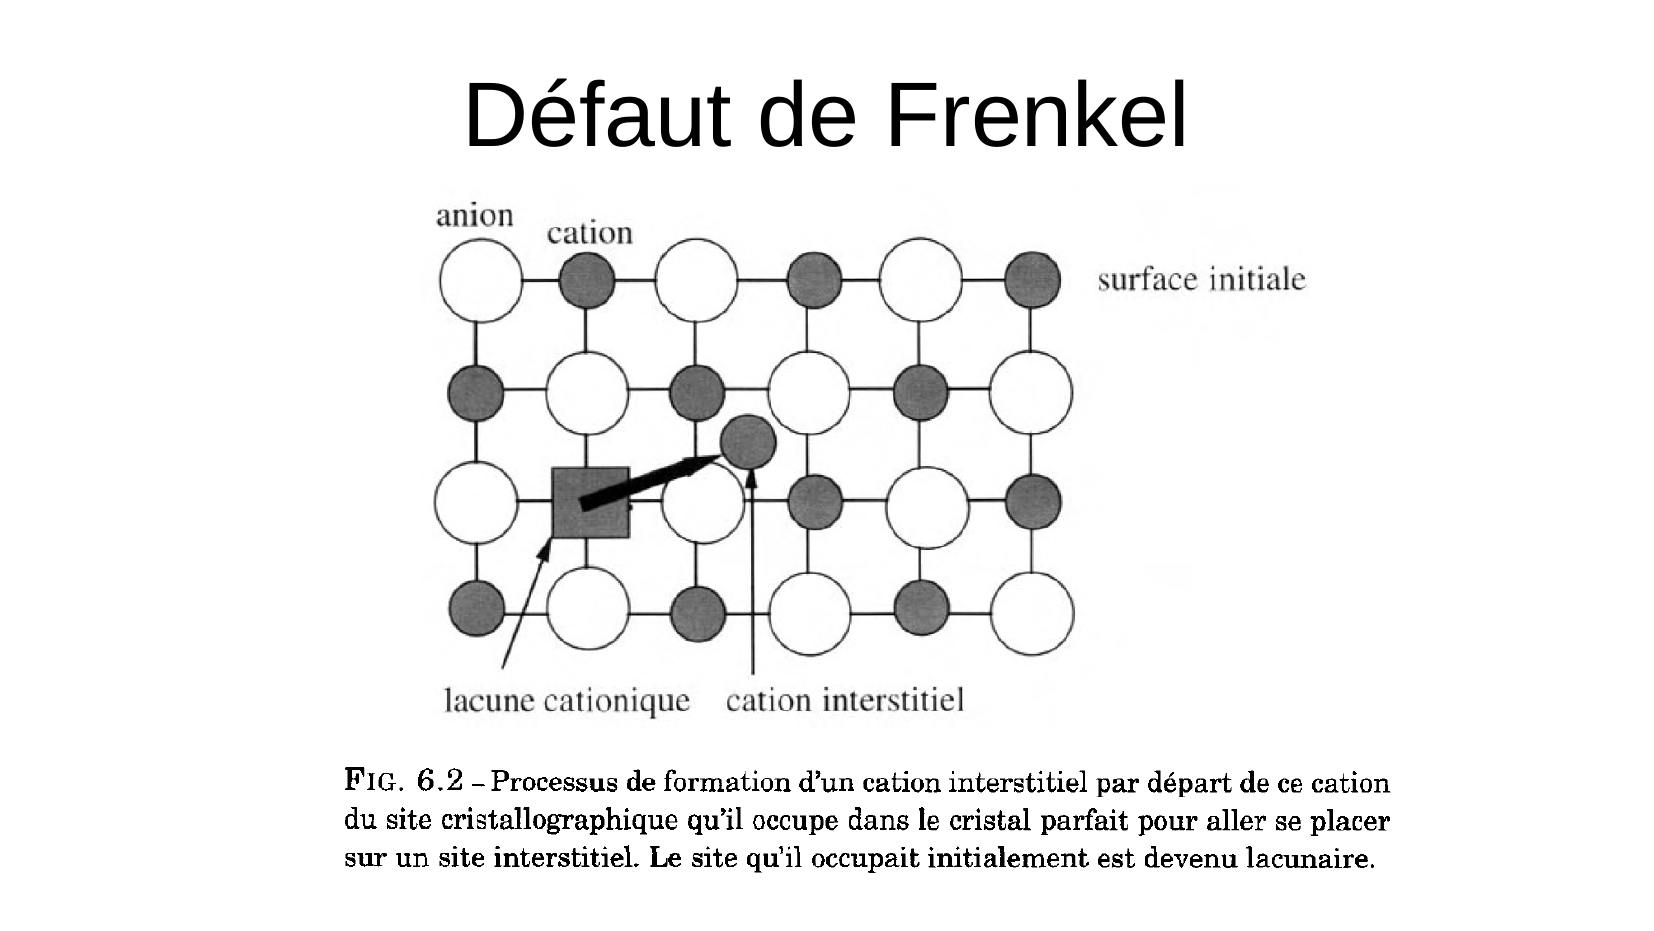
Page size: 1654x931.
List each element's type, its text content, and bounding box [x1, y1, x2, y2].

title Défaut de Frenkel [82, 37, 1571, 193]
picture [330, 184, 1439, 875]
